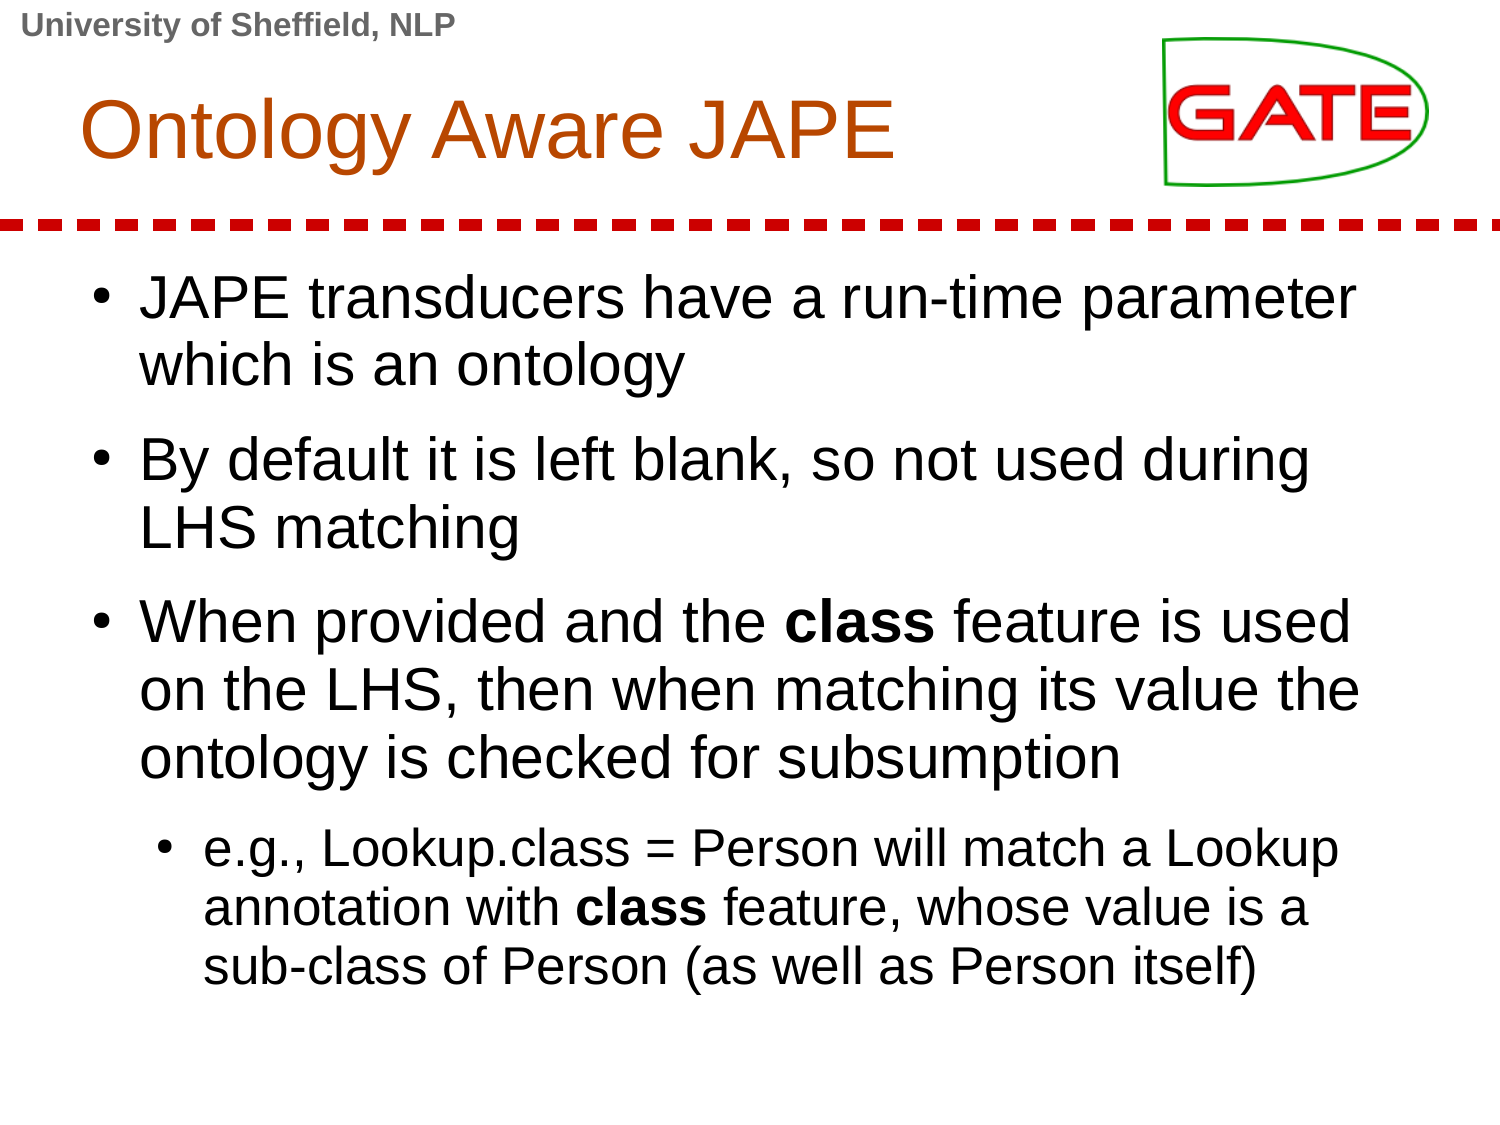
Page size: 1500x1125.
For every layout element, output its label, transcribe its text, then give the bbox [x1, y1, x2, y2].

title Ontology Aware JAPE [79, 62, 1149, 197]
picture [1162, 37, 1429, 187]
list JAPE transducers have a run-time parameter which is an ontology By default it is left blank, so not used during LHS matching When provided and the class feature is used on the LHS, then when matching its value the ontology is checked for subsumption e.g., Lookup.class = Person will match a Lookup annotation with class feature, whose value is a sub-class of Person (as well as Person itself) [75, 263, 1425, 1006]
